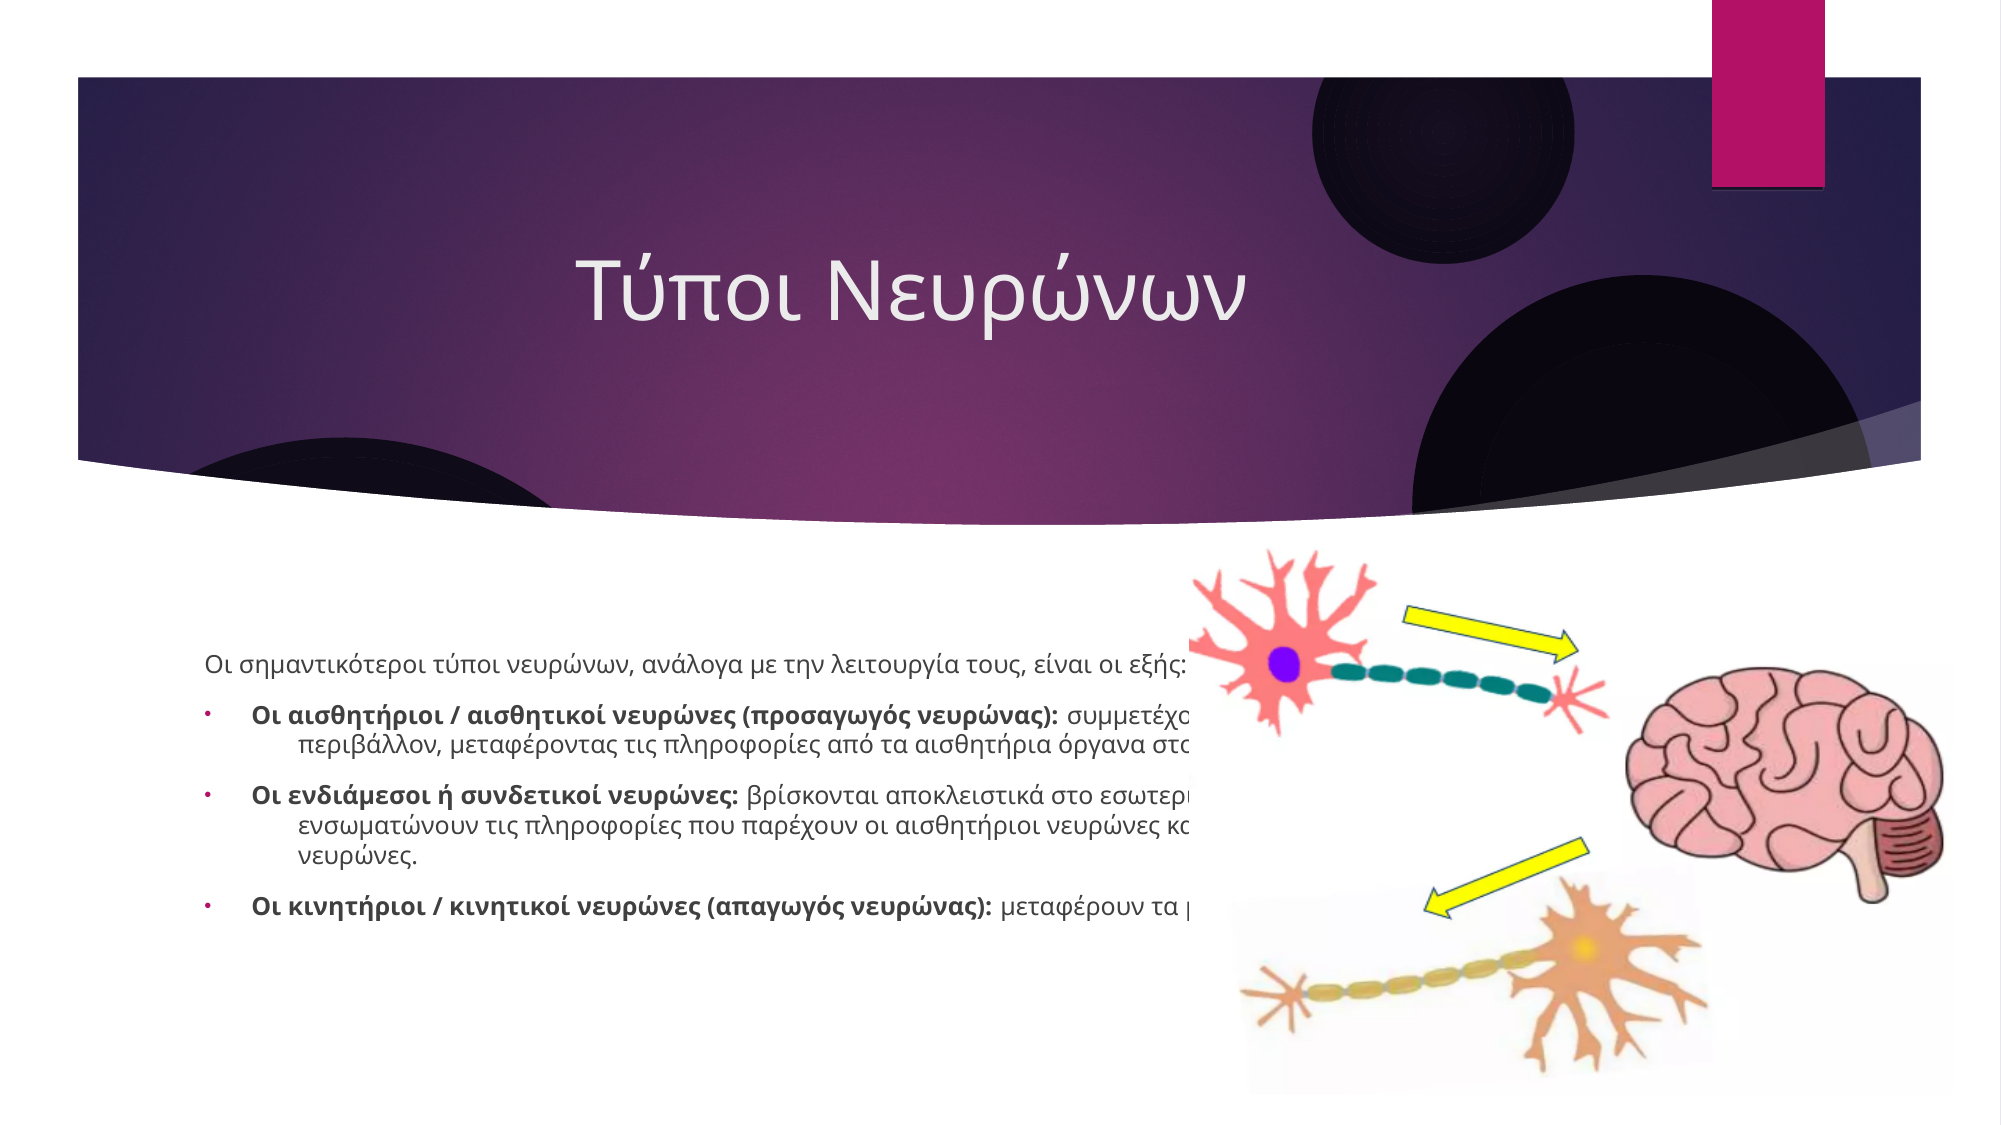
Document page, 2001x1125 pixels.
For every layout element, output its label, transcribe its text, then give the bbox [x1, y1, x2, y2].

picture [1189, 537, 1953, 1095]
list Οι σημαντικότεροι τύποι νευρώνων, ανάλογα με την λειτουργία τους, είναι οι εξής: Οι αισθητήριοι / αισθητικοί νευρώνες (προσαγωγός νευρώνας): συμμετέχουν στη λήψη ερεθισμάτων από το περιβάλλον, μεταφέροντας τις πληροφορίες από τα αισθητήρια όργανα στο κεντρικό νευρικό σύστημα. Οι ενδιάµεσοι ή συνδετικοί νευρώνες: βρίσκονται αποκλειστικά στο εσωτερικό του κεντρικού συστήματος, ενσωματώνουν τις πληροφορίες που παρέχουν οι αισθητήριοι νευρώνες και τις μεταδίδουν στους κινητικούς νευρώνες. Οι κινητήριοι / κινητικοί νευρώνες (απαγωγός νευρώνας): μεταφέρουν τα μηνύματα στα δραστικά κύτταρα. [189, 549, 899, 1083]
title Τύποι Νευρώνων [188, 174, 1638, 400]
